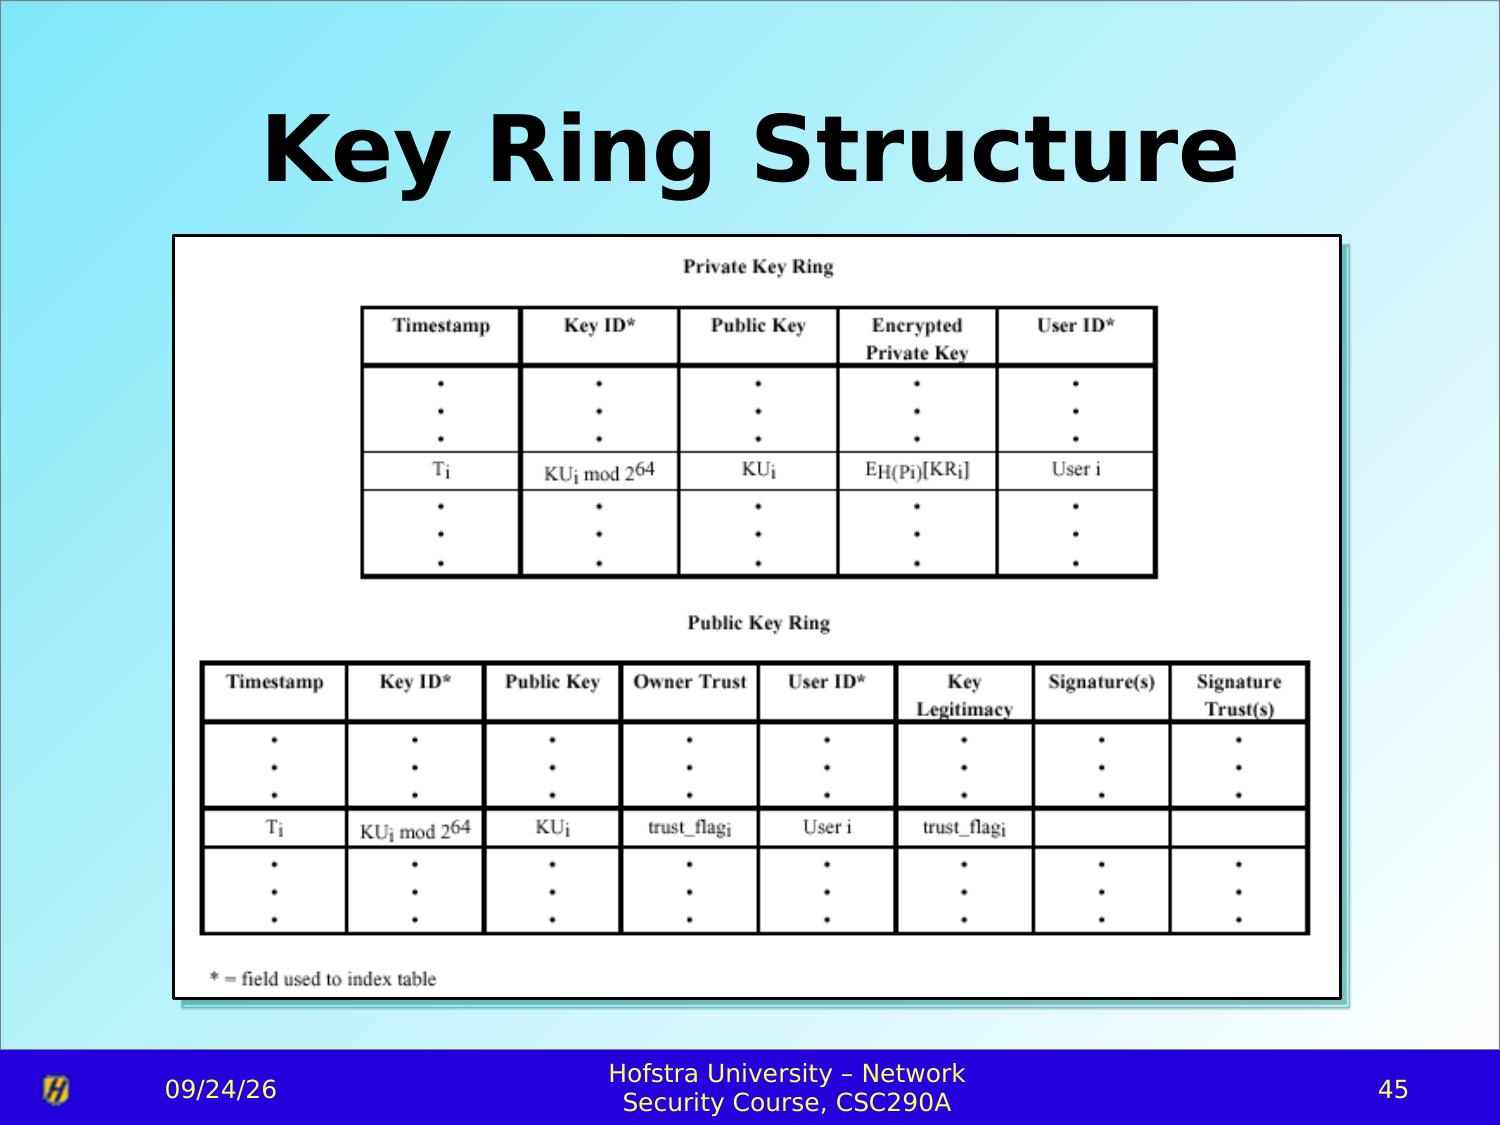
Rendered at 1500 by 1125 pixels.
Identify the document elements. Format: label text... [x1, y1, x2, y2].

picture [174, 237, 1340, 998]
picture [37, 1072, 76, 1110]
title Key Ring Structure [112, 85, 1391, 212]
